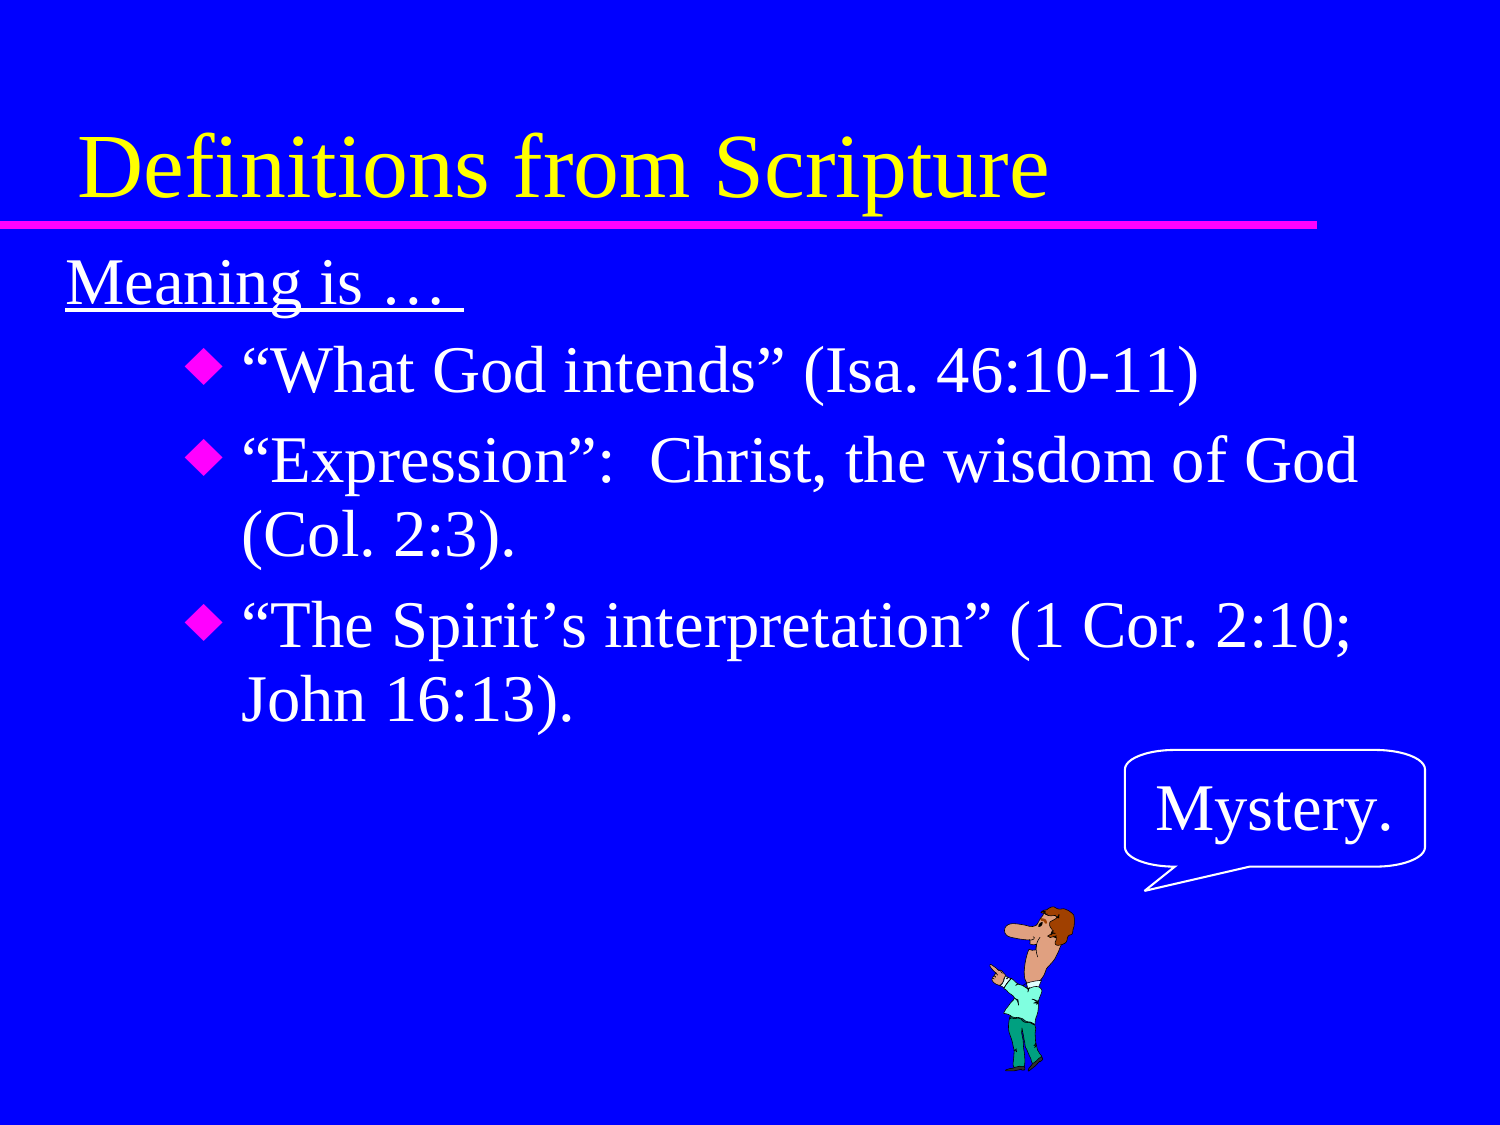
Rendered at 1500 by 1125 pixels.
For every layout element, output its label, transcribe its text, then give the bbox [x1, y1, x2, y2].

chart [989, 906, 1076, 1072]
list “What God intends” (Isa. 46:10-11) “Expression”: Christ, the wisdom of God (Col. 2:3). “The Spirit’s interpretation” (1 Cor. 2:10; John 16:13). [169, 324, 1438, 1001]
text_box Mystery. [1124, 749, 1426, 891]
text_box Meaning is … [50, 237, 638, 327]
title Definitions from Scripture [62, 43, 1338, 225]
